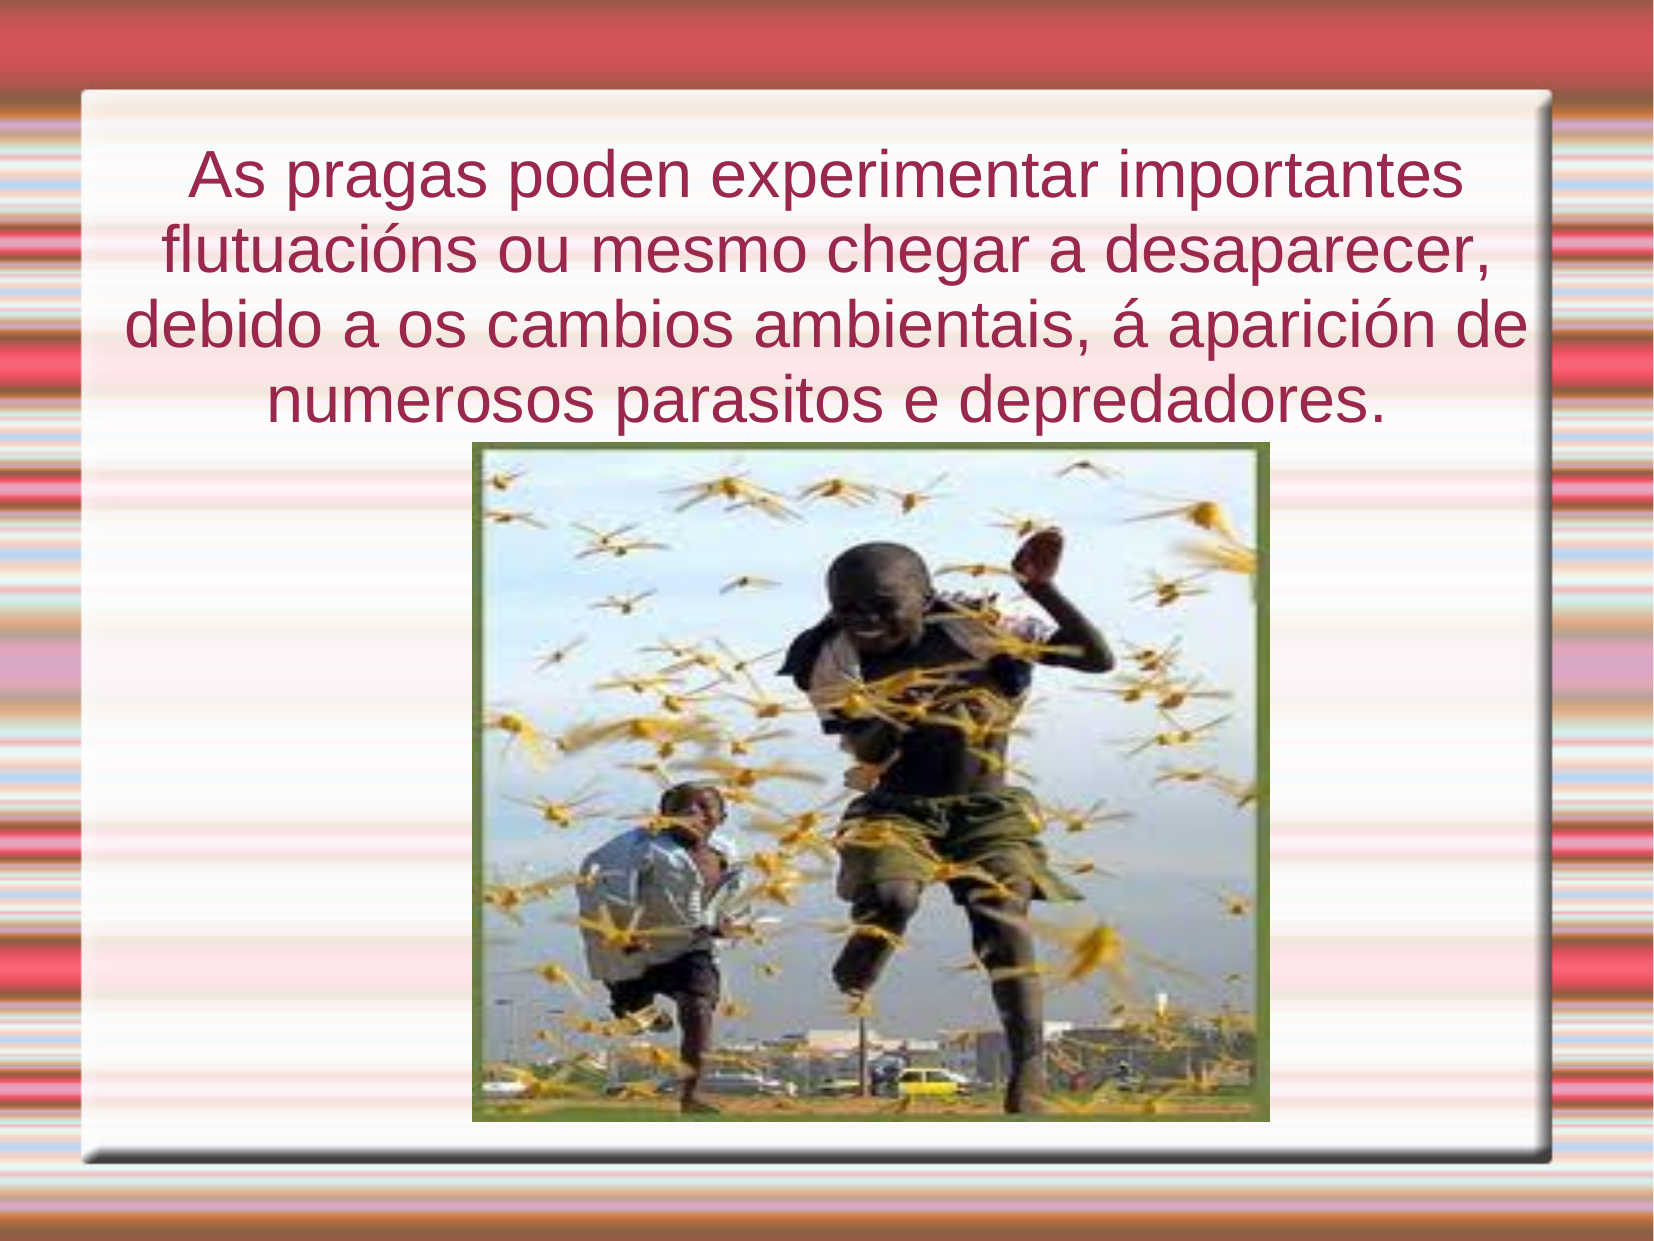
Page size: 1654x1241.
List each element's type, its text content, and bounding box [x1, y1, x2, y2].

subtitle As pragas poden experimentar importantes flutuacións ou mesmo chegar a desaparecer, debido a os cambios ambientais, á aparición de numerosos parasitos e depredadores. [121, 114, 1534, 1132]
picture [0, 0, 1654, 1241]
